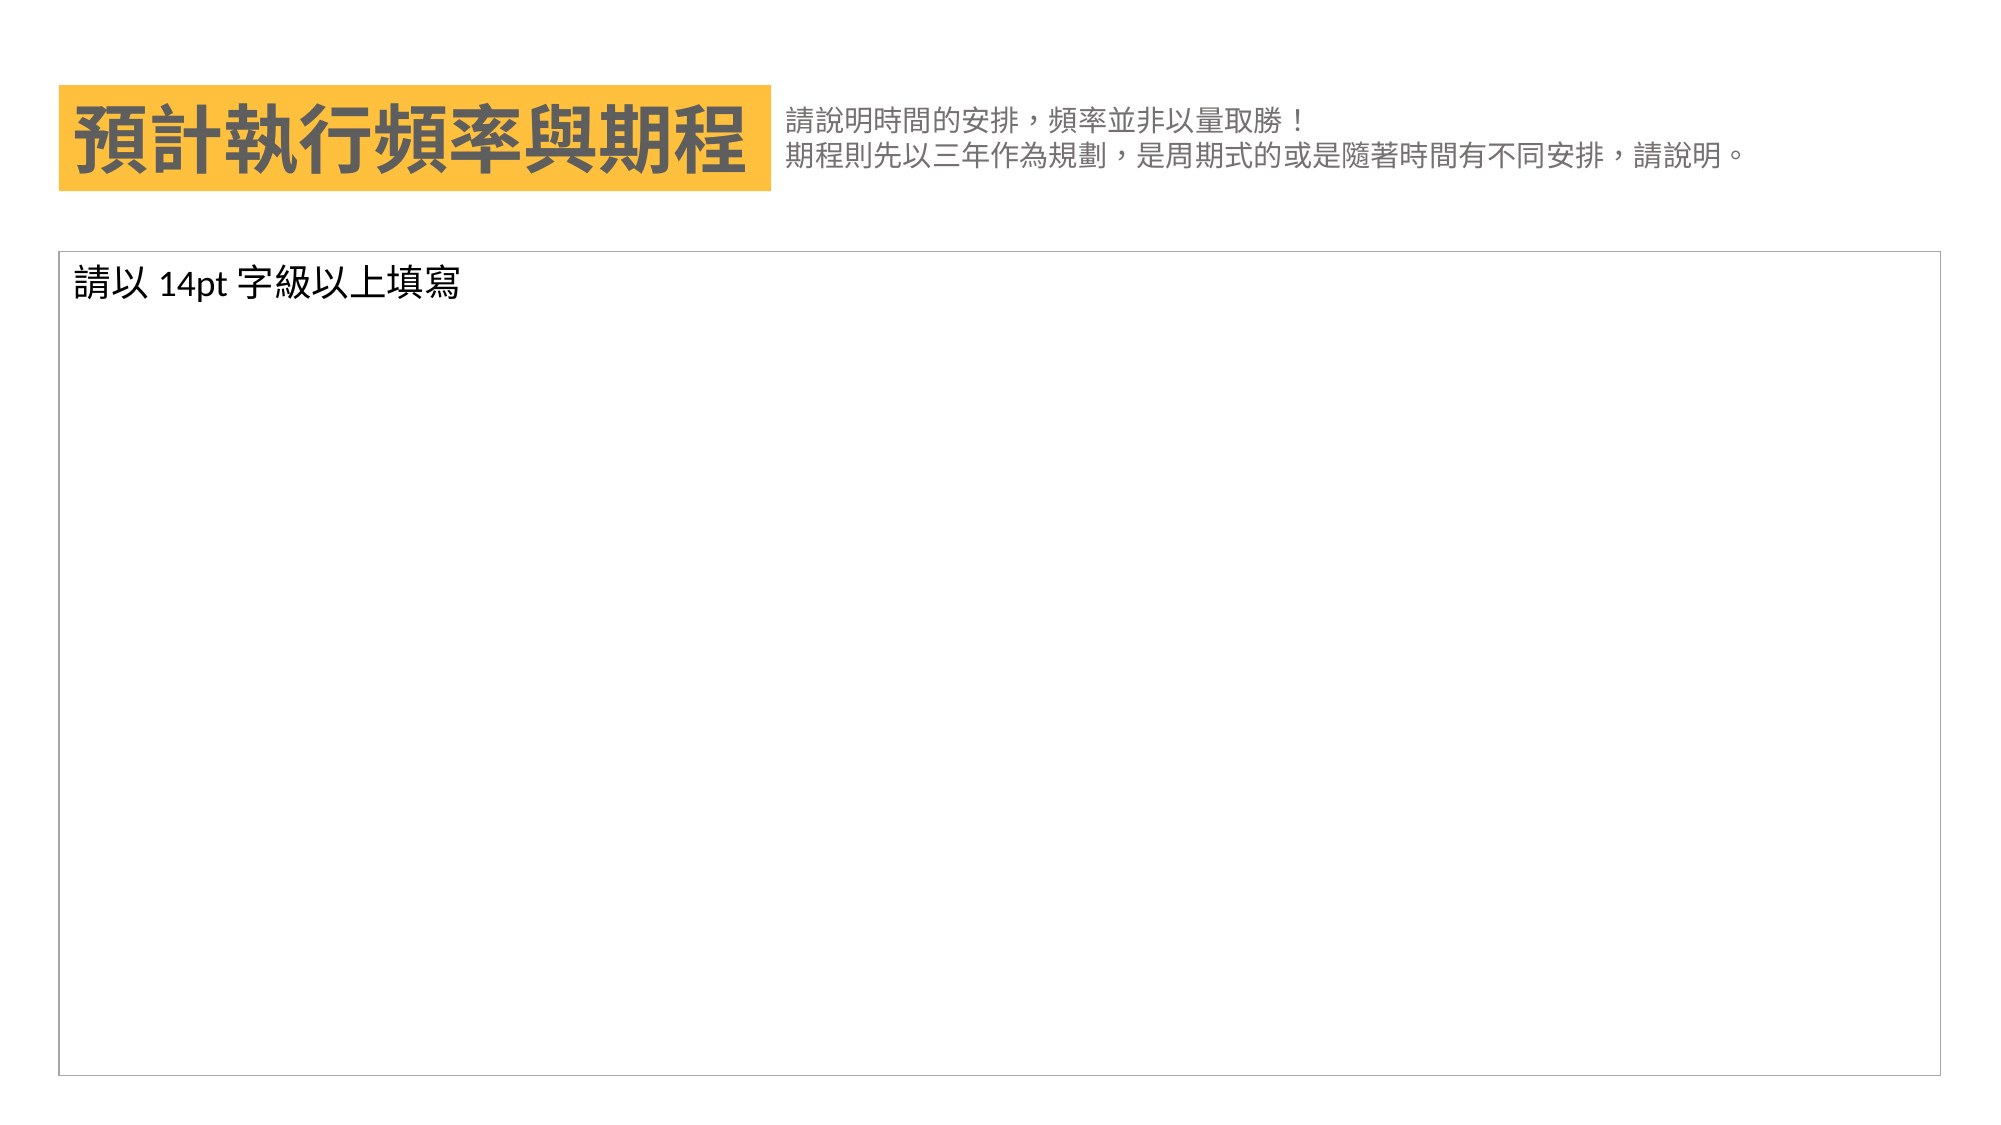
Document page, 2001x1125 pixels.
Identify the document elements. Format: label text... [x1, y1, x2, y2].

text_box 請說明時間的安排，頻率並非以量取勝！ 期程則先以三年作為規劃，是周期式的或是隨著時間有不同安排，請說明。 [772, 95, 1893, 182]
text_box 預計執行頻率與期程 [58, 85, 772, 192]
text_box 請以14pt字級以上填寫 [58, 251, 1941, 1076]
